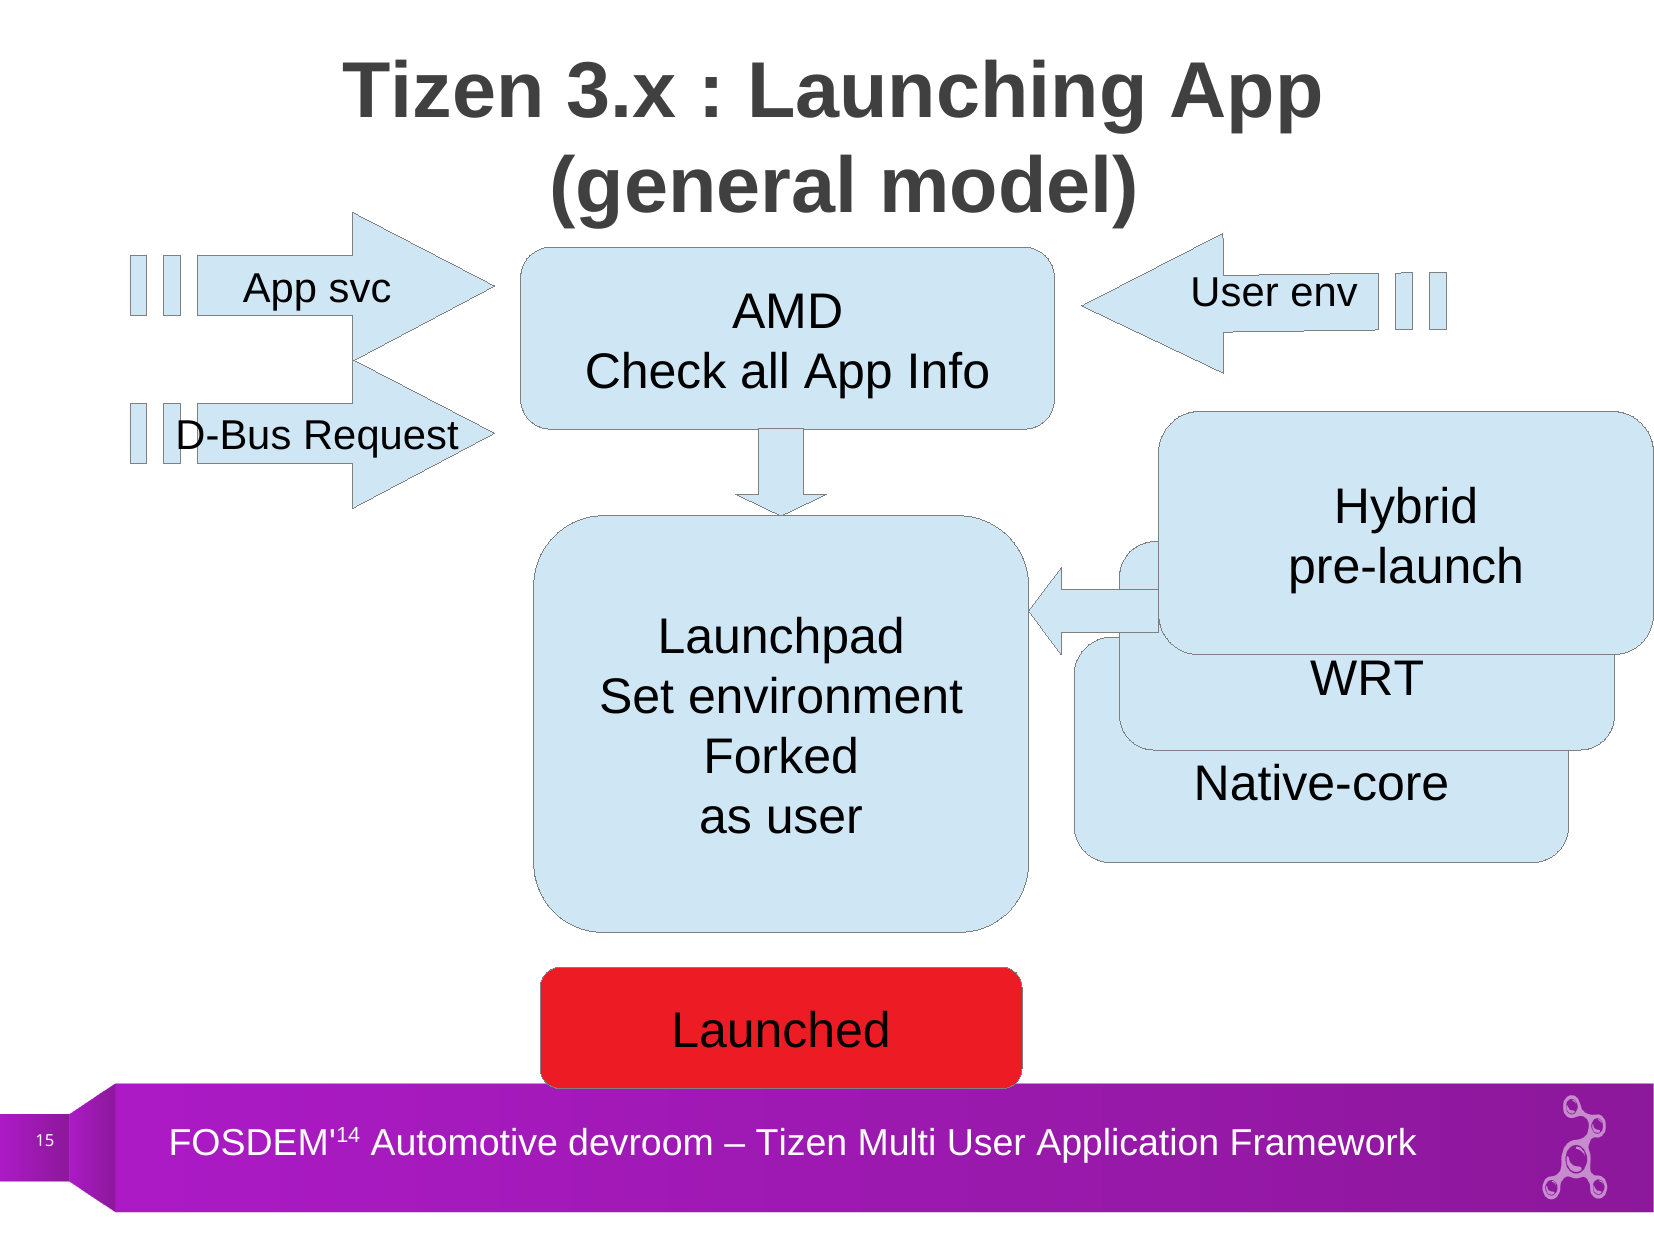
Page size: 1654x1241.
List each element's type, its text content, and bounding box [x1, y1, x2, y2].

text_box WRT [1119, 625, 1615, 751]
text_box Hybrid pre-launch [1158, 411, 1654, 655]
text_box D-Bus Request [197, 359, 495, 509]
title Tizen 3.x : Launching App (general model) [47, 38, 1642, 229]
text_box D-Bus Request [130, 403, 147, 464]
text_box App svc [163, 255, 181, 316]
text_box D-Bus Request [163, 403, 181, 464]
text_box Native-core [1074, 637, 1569, 863]
text_box [1176, 233, 1224, 257]
text_box App svc [197, 212, 495, 360]
picture [0, 0, 1654, 1241]
text_box [1429, 272, 1447, 330]
text_box Launched [540, 967, 1023, 1089]
text_box [735, 428, 827, 515]
text_box App svc [130, 255, 147, 316]
text_box AMD Check all App Info [520, 247, 1055, 430]
text_box [1395, 272, 1413, 330]
text_box [1028, 567, 1159, 655]
text_box Launchpad Set environment Forked as user [533, 515, 1029, 933]
text_box [1081, 257, 1224, 374]
text_box WRT [1119, 541, 1158, 589]
text_box User env [1175, 257, 1394, 343]
